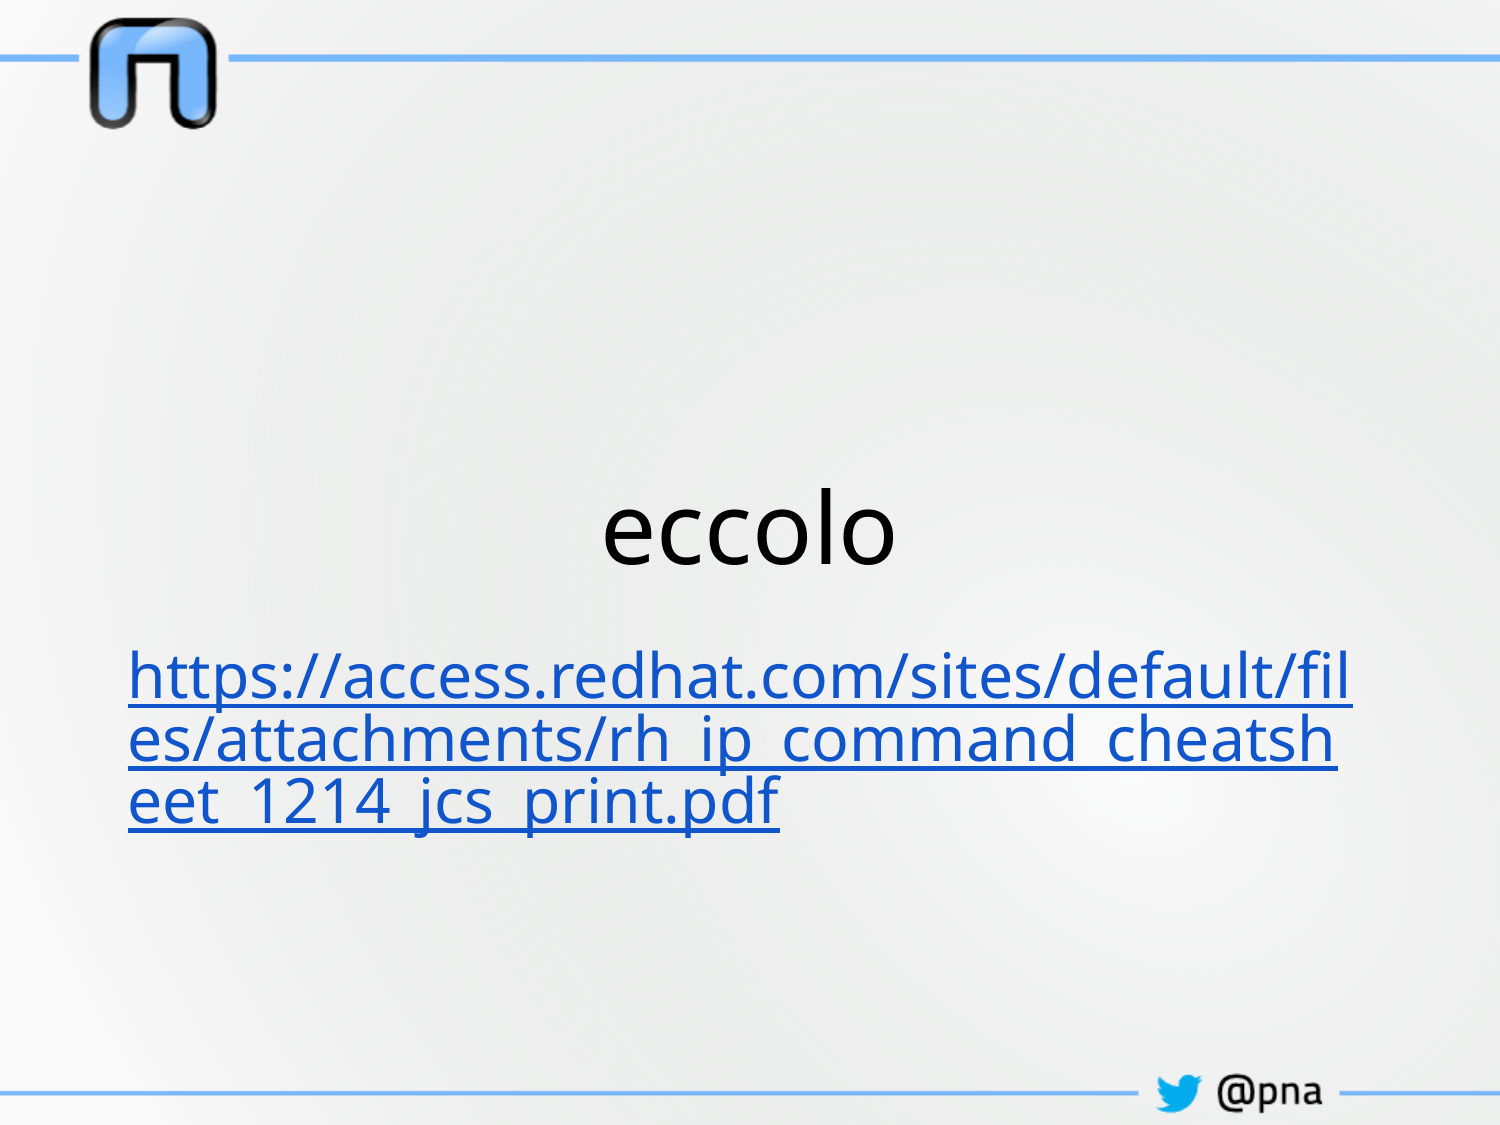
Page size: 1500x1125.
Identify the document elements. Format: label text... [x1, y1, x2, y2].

title eccolo [112, 346, 1388, 600]
subtitle https://access.redhat.com/sites/default/files/attachments/rh_ip_command_cheatsheet_1214_jcs_print.pdf [112, 621, 1388, 793]
picture [0, 0, 1500, 1125]
